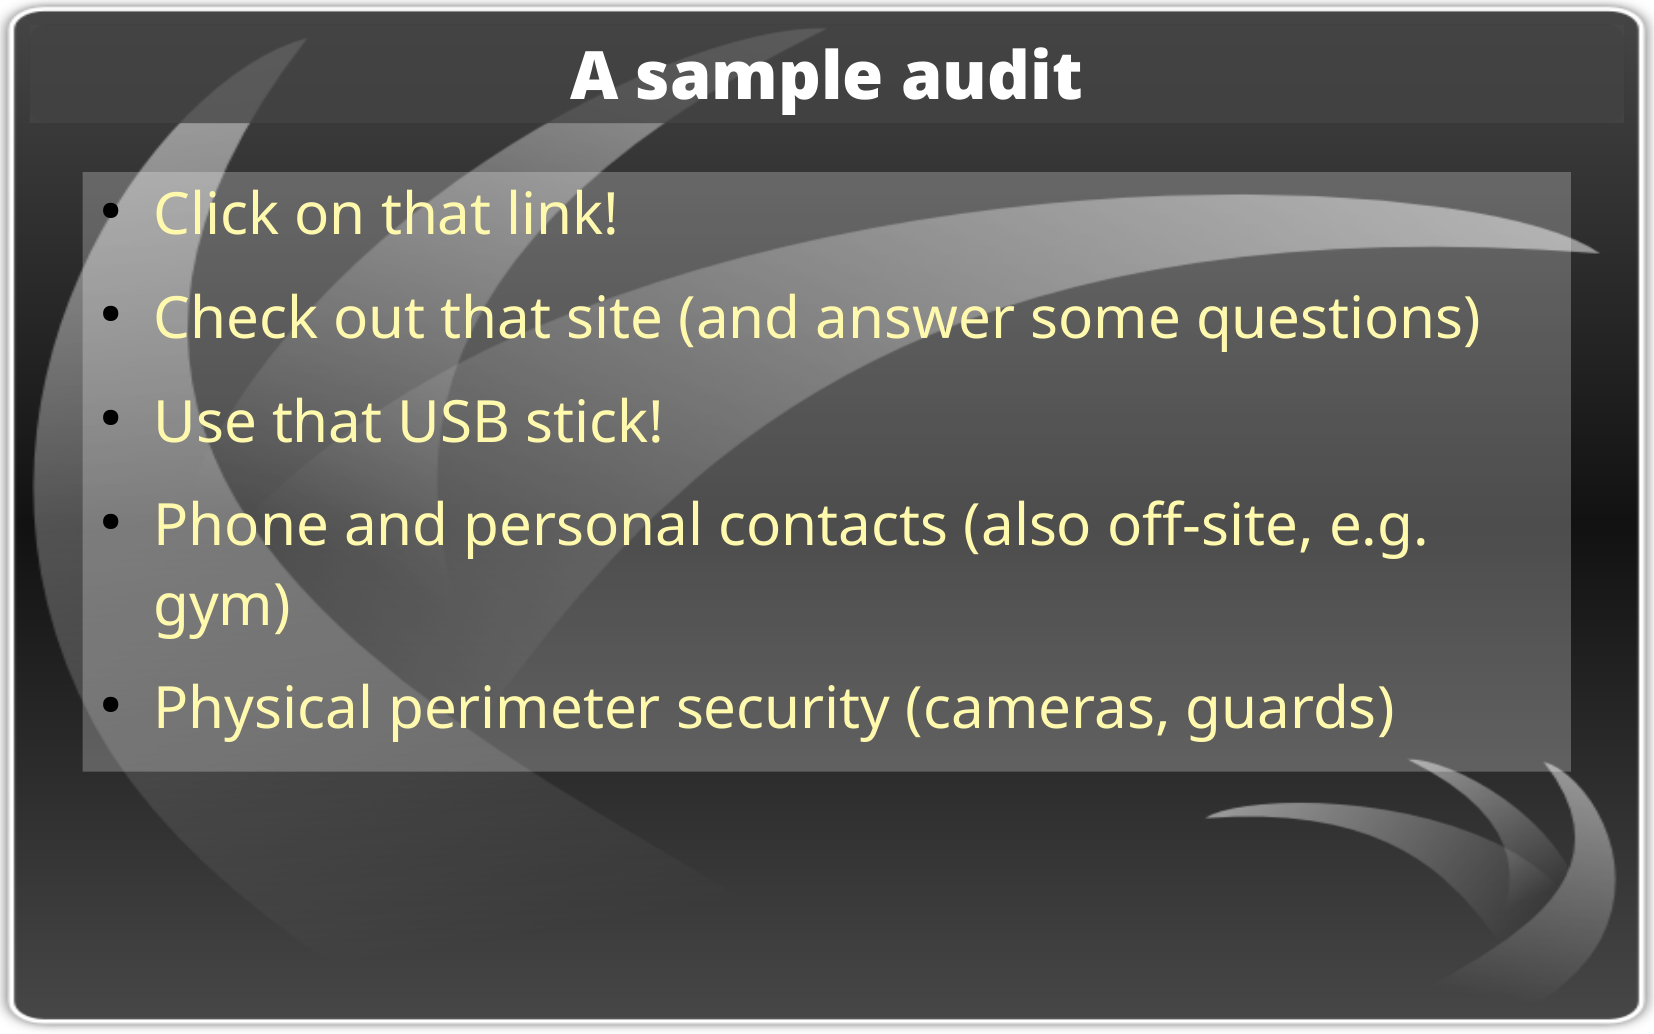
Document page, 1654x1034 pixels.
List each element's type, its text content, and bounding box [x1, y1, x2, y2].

picture [0, 0, 1654, 1034]
title A sample audit [29, 24, 1625, 124]
list Click on that link! Check out that site (and answer some questions) Use that USB stick! Phone and personal contacts (also off-site, e.g. gym) Physical perimeter security (cameras, guards) [82, 172, 1571, 772]
